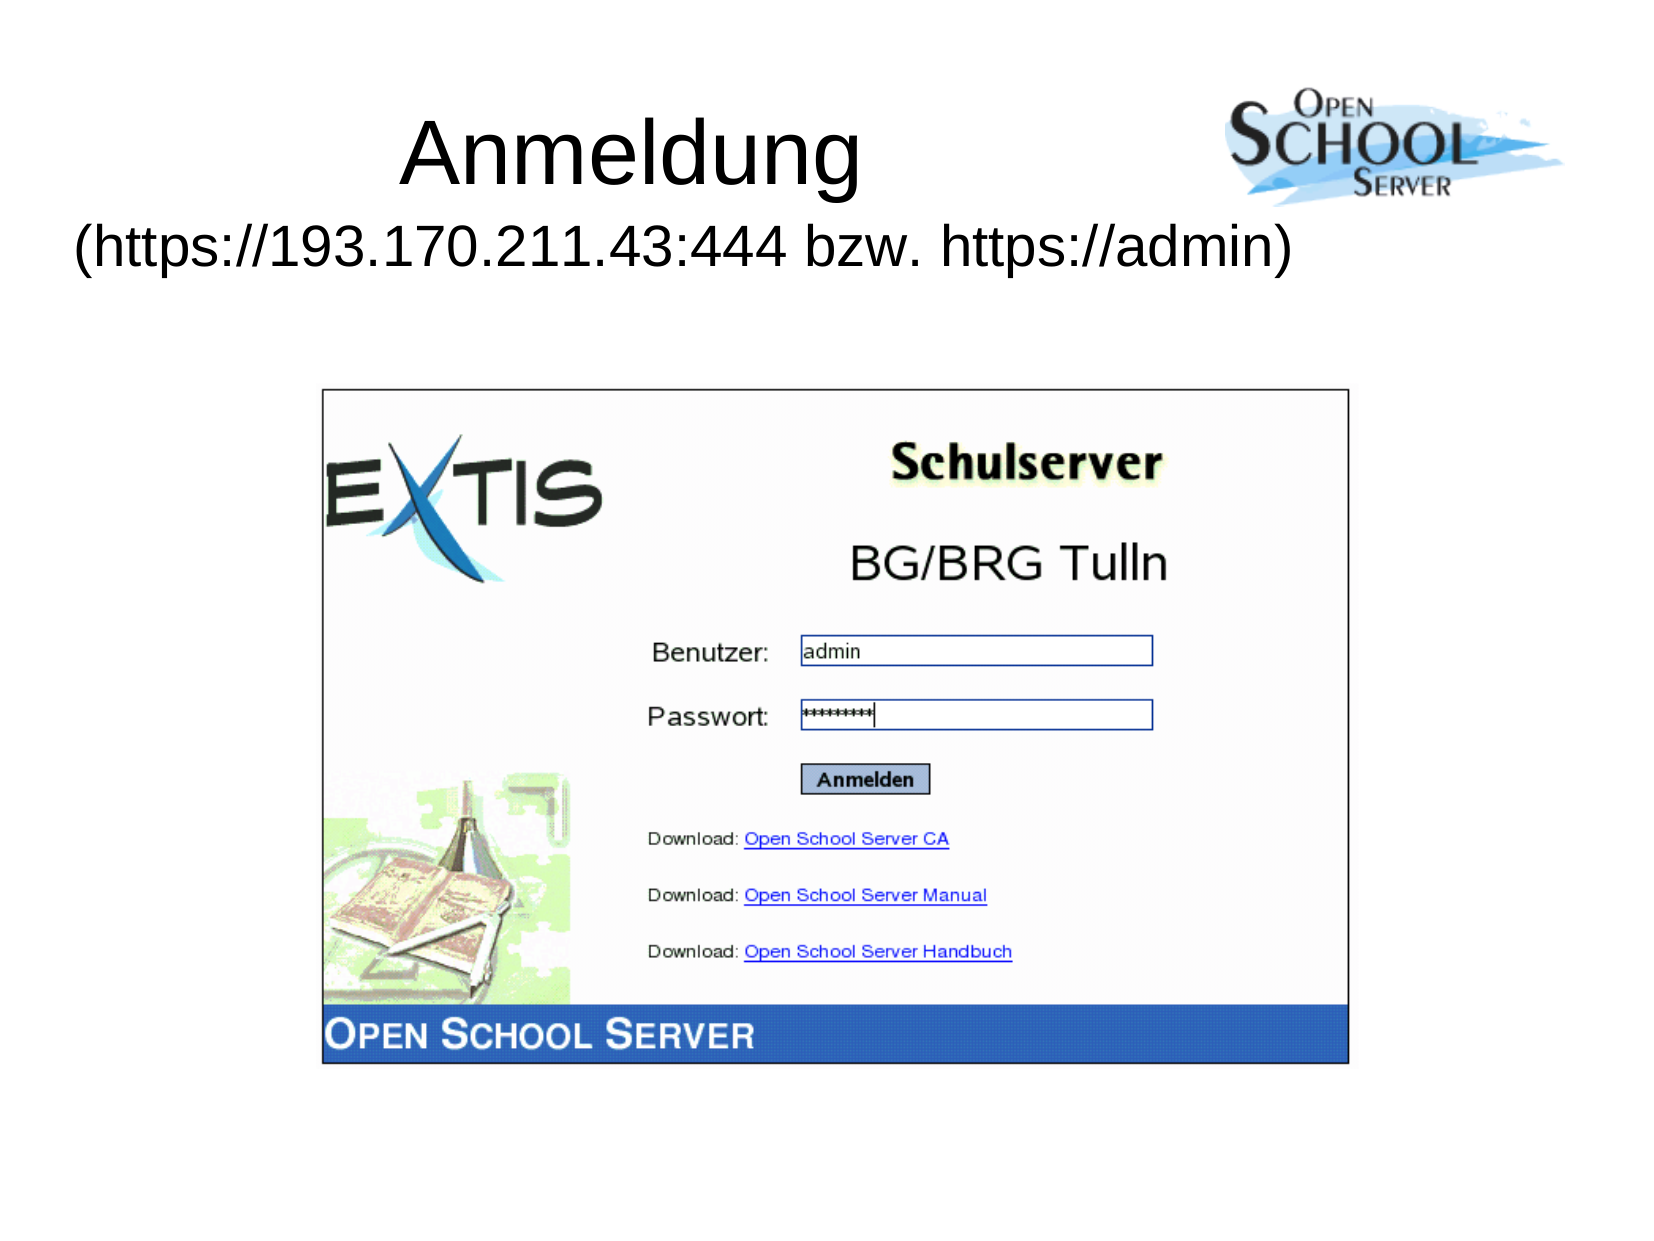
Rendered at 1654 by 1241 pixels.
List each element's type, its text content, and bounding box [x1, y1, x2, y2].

picture [1225, 82, 1565, 207]
picture [316, 383, 1359, 1069]
text_box (https://193.170.211.43:444 bzw. https://admin) [59, 206, 1418, 287]
title Anmeldung [82, 49, 1182, 206]
